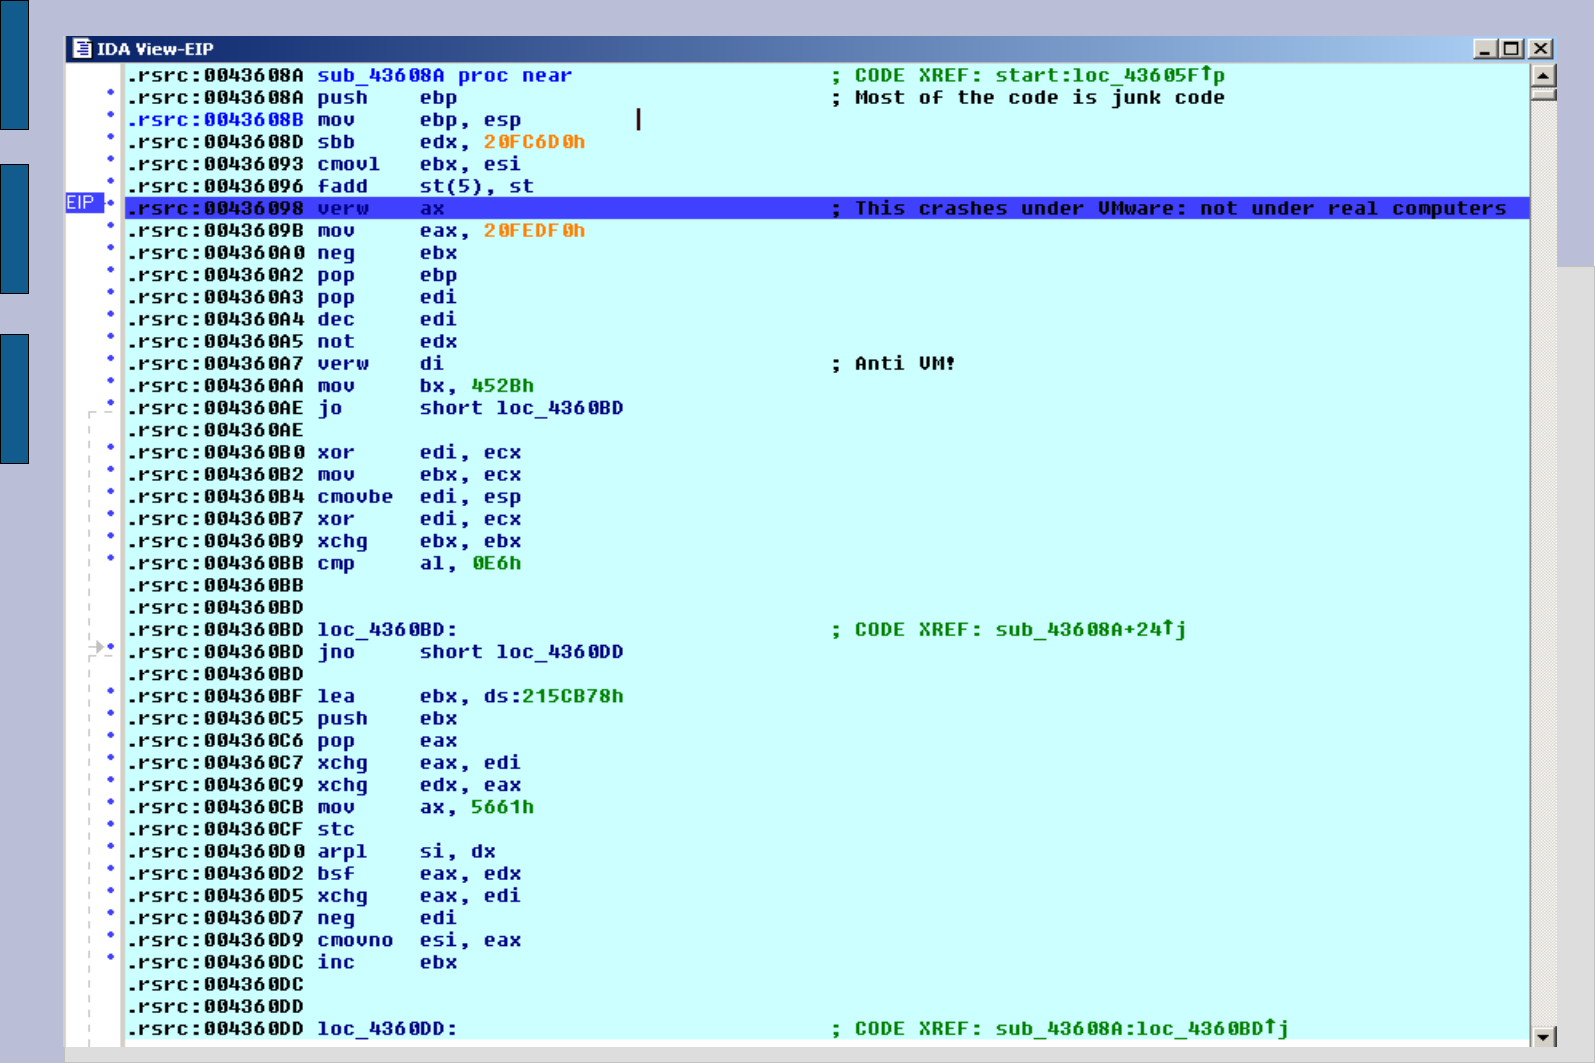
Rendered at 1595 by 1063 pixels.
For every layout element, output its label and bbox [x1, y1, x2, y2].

picture [63, 36, 1557, 1047]
